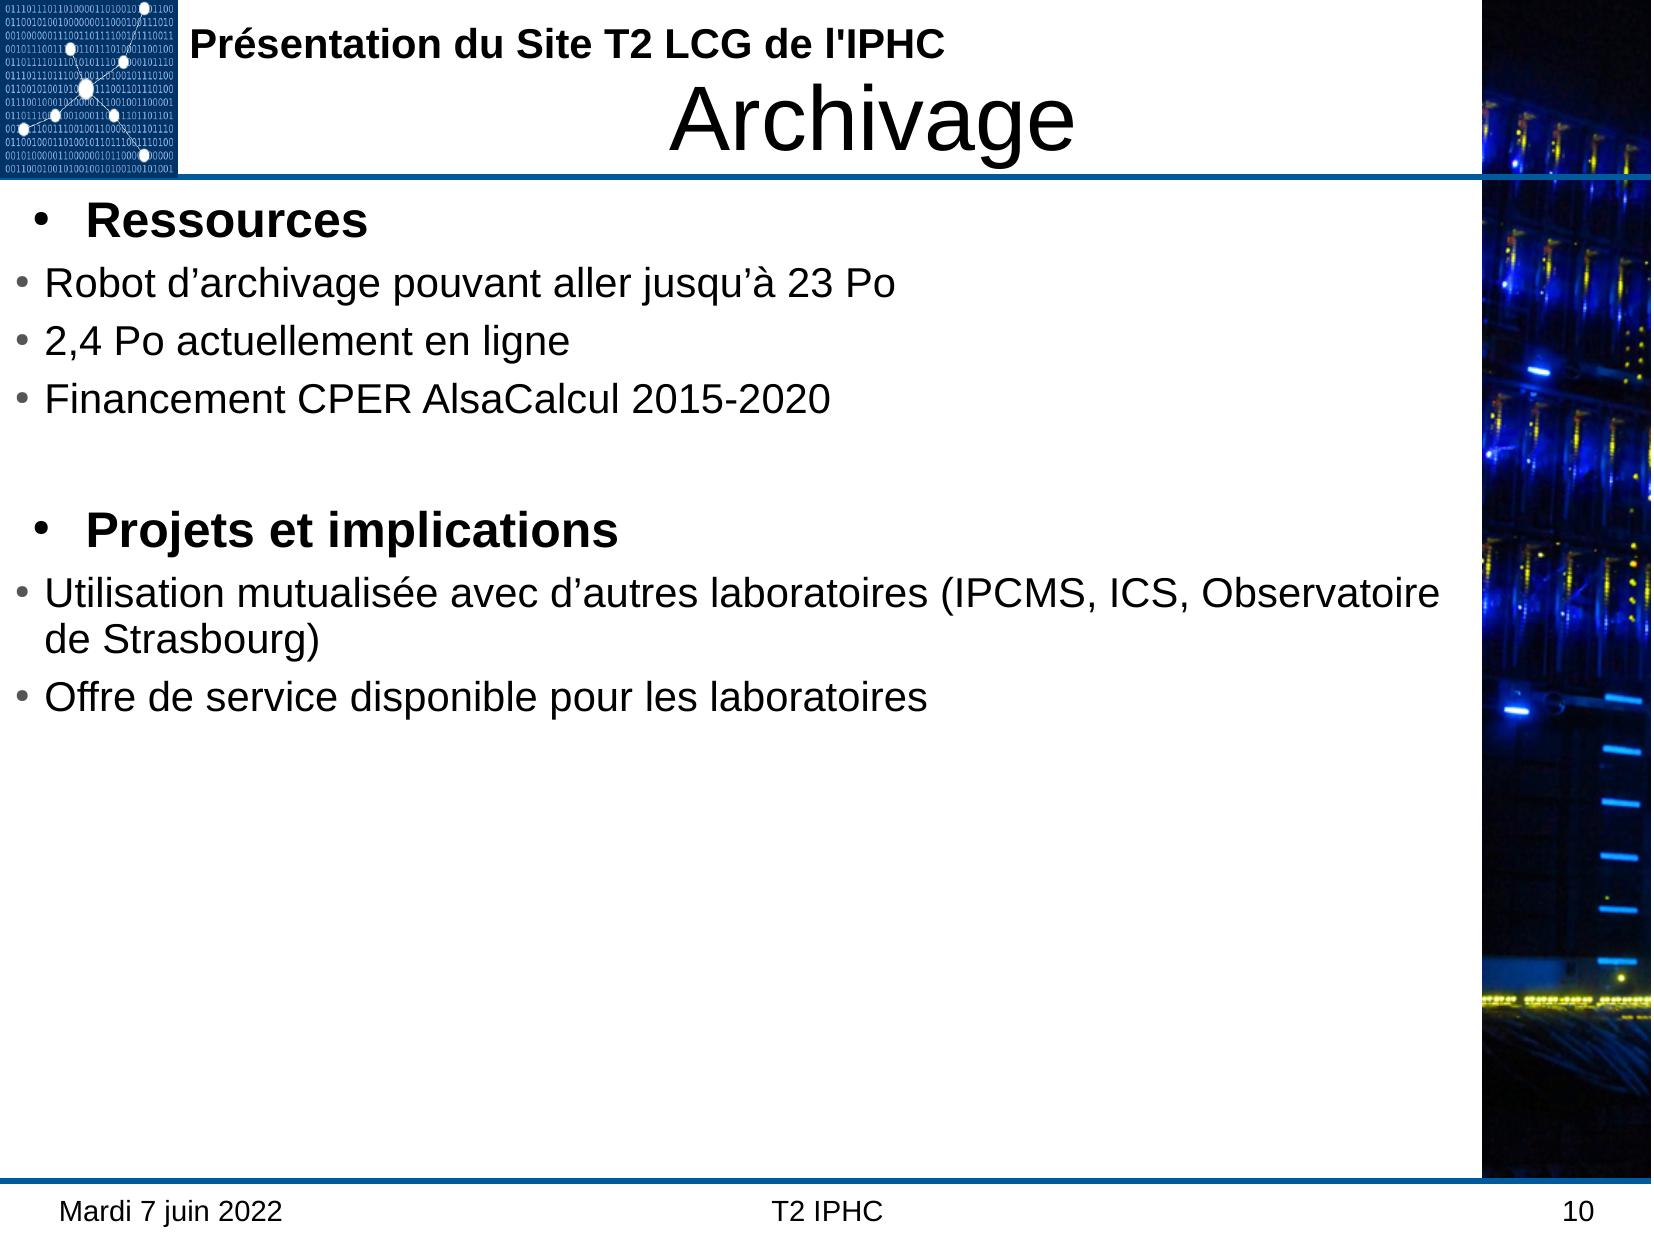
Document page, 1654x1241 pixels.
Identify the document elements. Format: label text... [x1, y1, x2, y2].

picture [1482, 180, 1651, 1178]
picture [1482, 0, 1651, 174]
title Archivage [177, 67, 1571, 171]
picture [0, 0, 178, 178]
list Ressources Robot d’archivage pouvant aller jusqu’à 23 Po 2,4 Po actuellement en ligne Financement CPER AlsaCalcul 2015-2020 Projets et implications Utilisation mutualisée avec d’autres laboratoires (IPCMS, ICS, Observatoire de Strasbourg) Offre de service disponible pour les laboratoires [14, 191, 1470, 1123]
